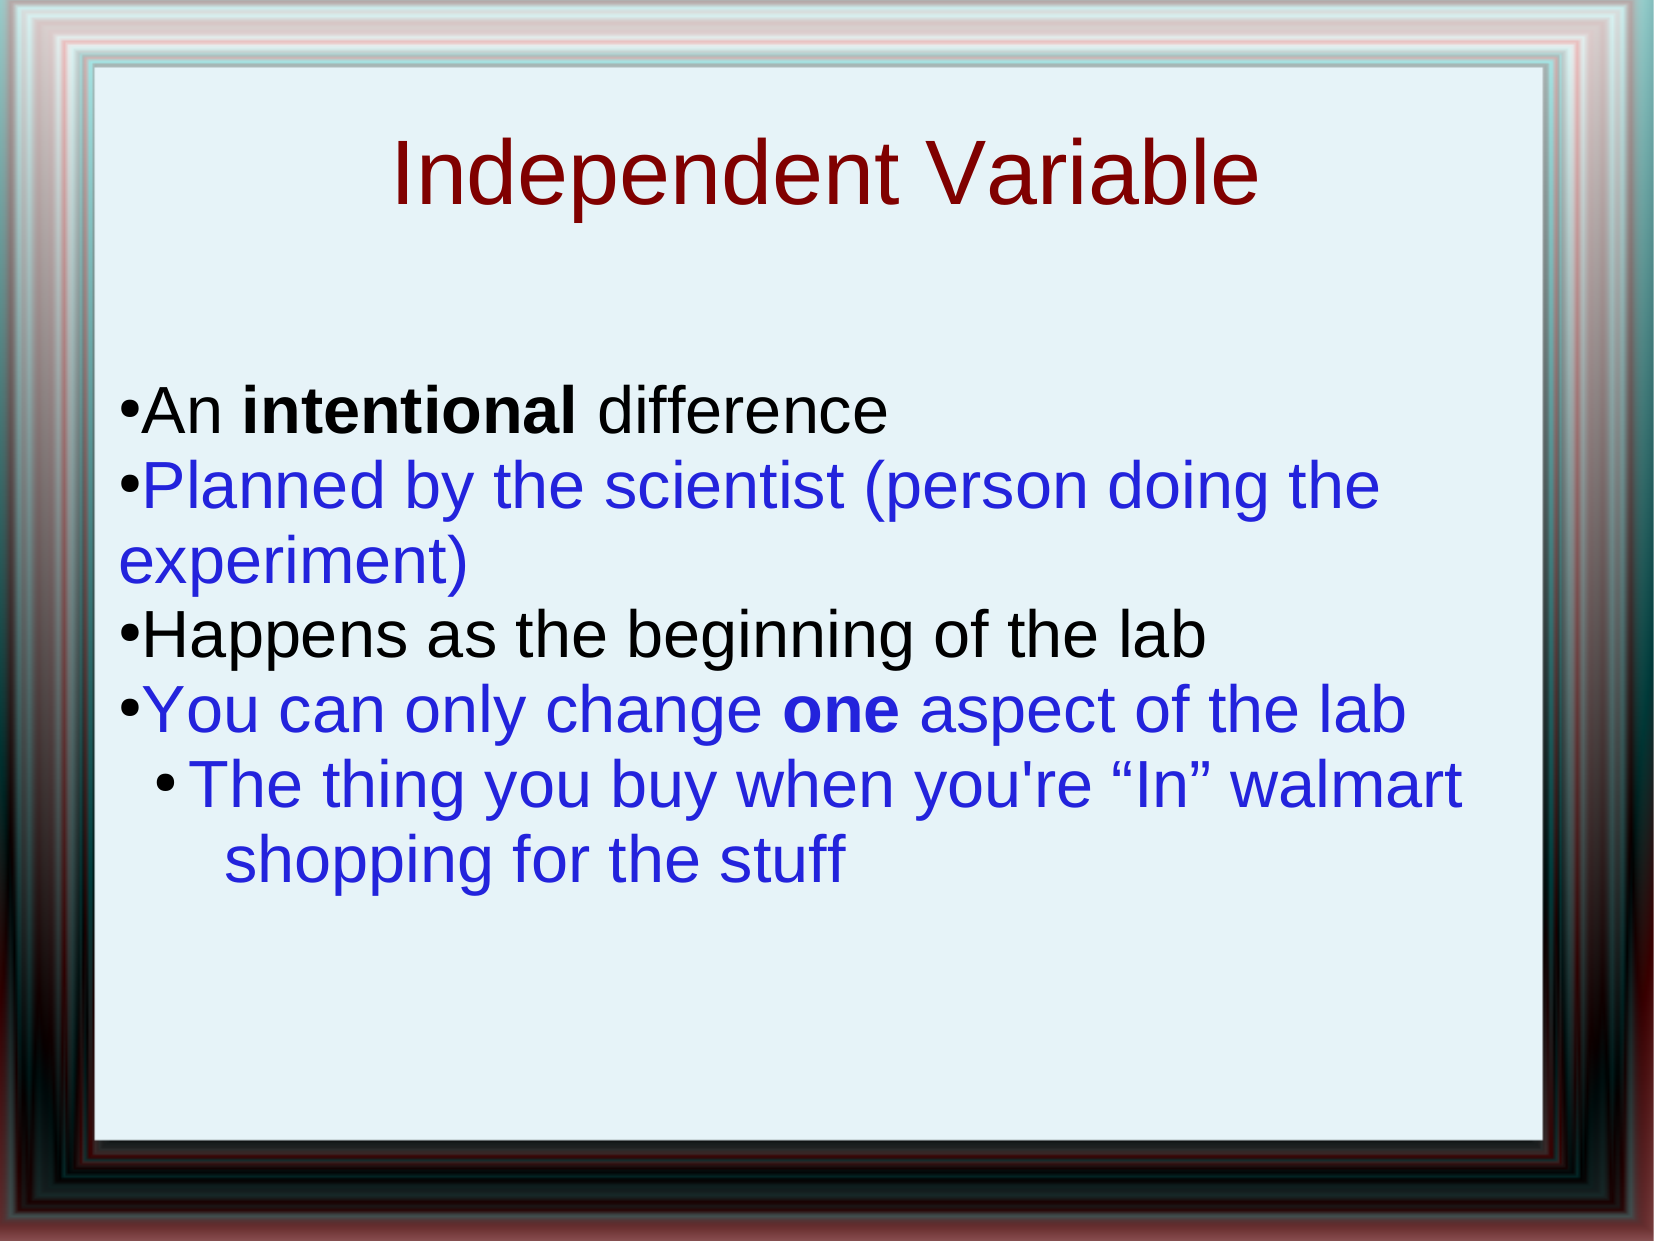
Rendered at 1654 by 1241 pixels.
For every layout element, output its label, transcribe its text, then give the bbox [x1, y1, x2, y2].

subtitle An intentional difference Planned by the scientist (person doing the experiment) Happens as the beginning of the lab You can only change one aspect of the lab The thing you buy when you're “In” walmart shopping for the stuff [118, 332, 1506, 938]
title Independent Variable [118, 95, 1536, 250]
picture [0, 0, 1654, 1241]
